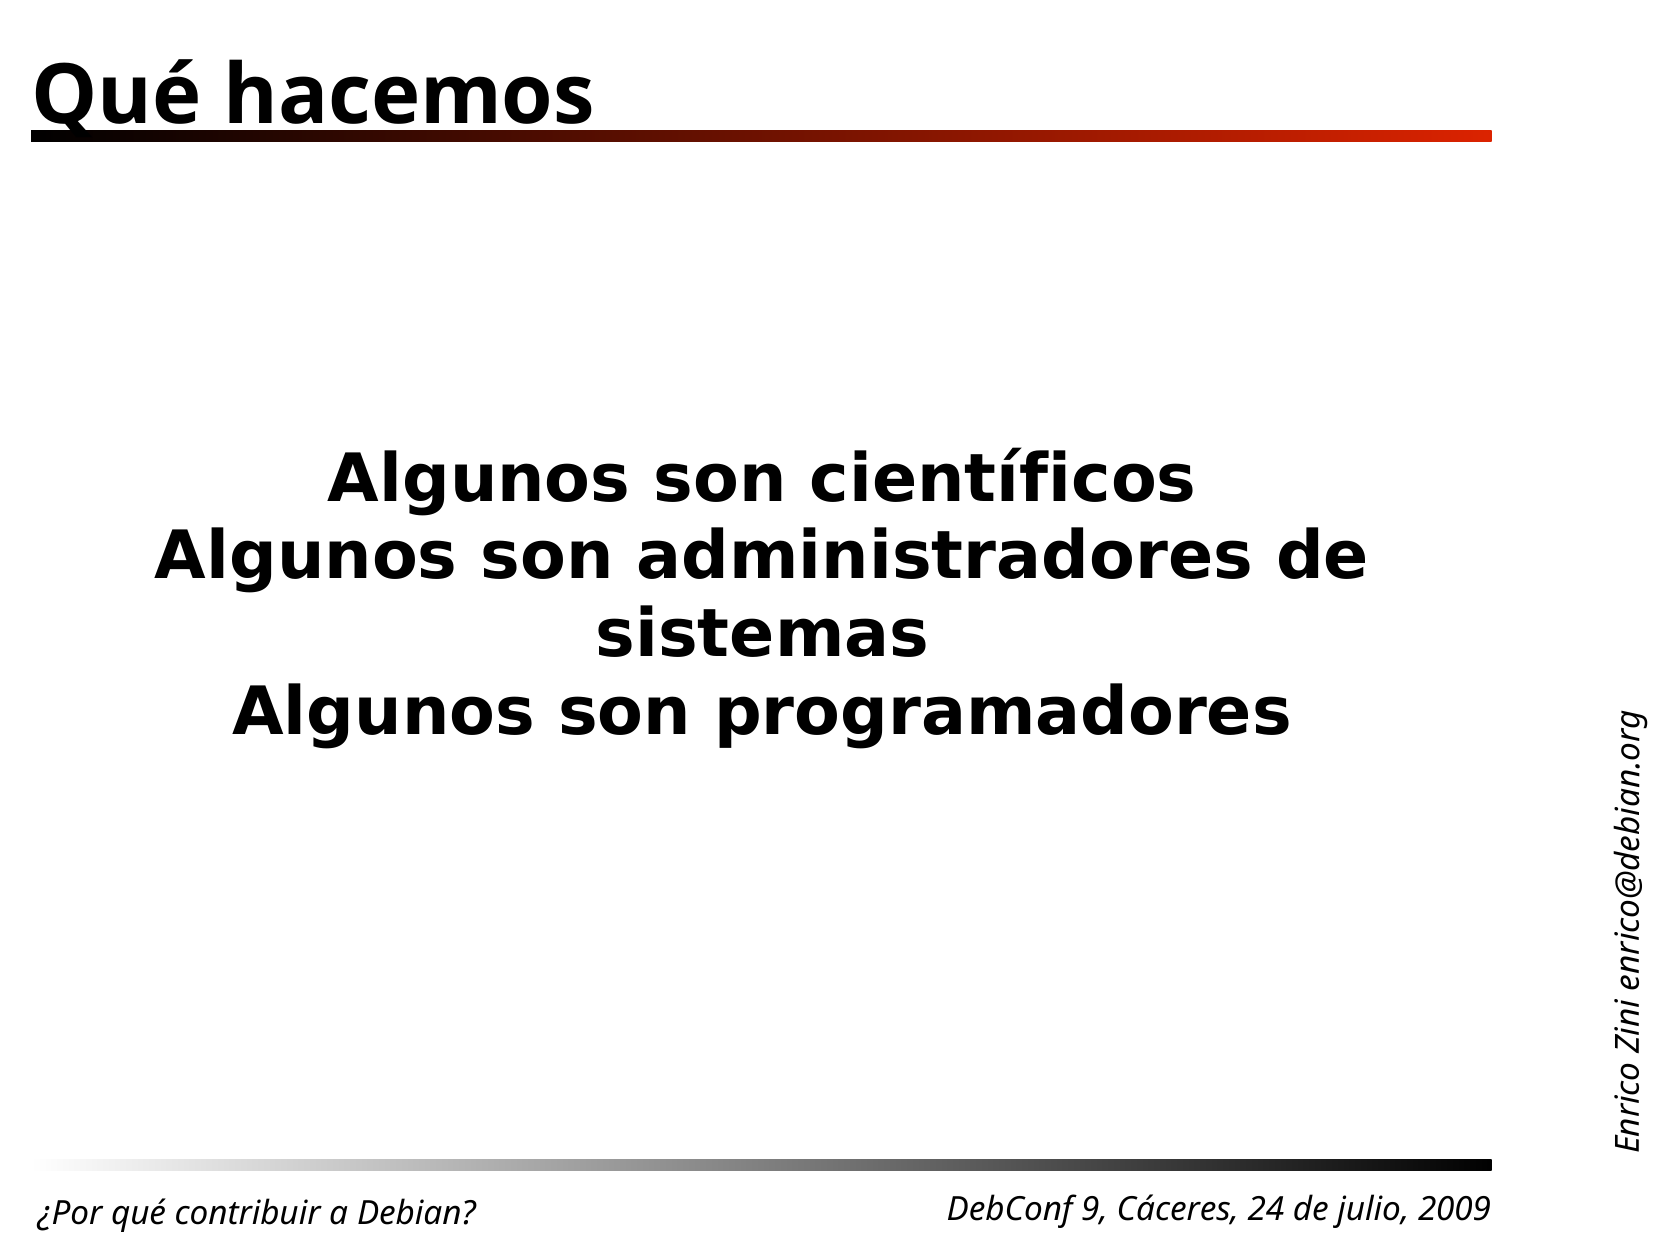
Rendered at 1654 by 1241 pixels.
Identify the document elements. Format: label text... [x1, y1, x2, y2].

text_box Algunos son científicos Algunos son administradores de sistemas Algunos son programadores [30, 439, 1495, 751]
text_box Qué hacemos [31, 34, 1438, 168]
